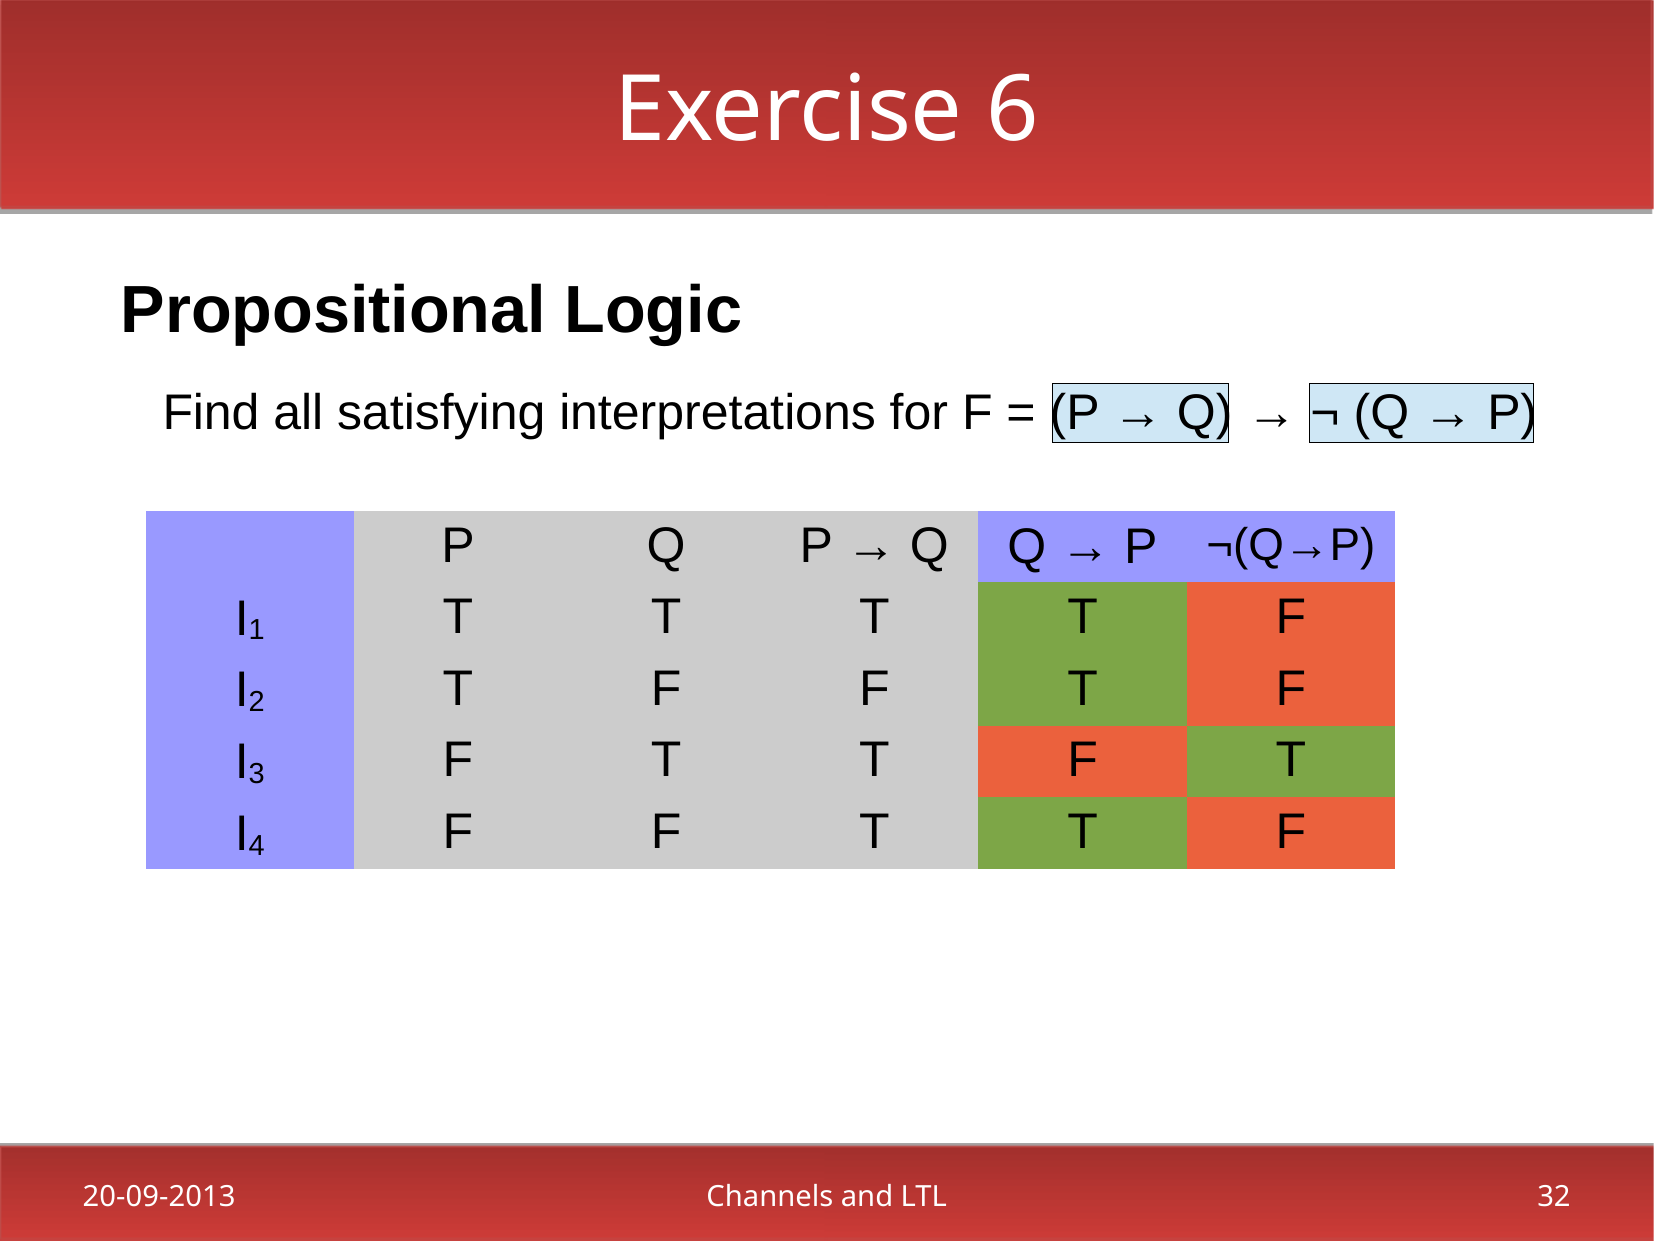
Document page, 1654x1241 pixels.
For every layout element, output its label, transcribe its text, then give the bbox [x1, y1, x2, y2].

table_cell T [770, 797, 978, 869]
table_cell T [978, 582, 1187, 654]
table_cell I1 [146, 582, 354, 654]
table_cell T [770, 726, 978, 797]
table_cell T [978, 654, 1187, 726]
table_cell I2 [146, 654, 354, 726]
picture [0, 0, 1654, 214]
table_cell F [770, 654, 978, 726]
table_cell I4 [146, 797, 354, 869]
table_header P → Q [770, 511, 978, 582]
table_header Q [562, 511, 770, 582]
title Exercise 6 [59, 31, 1595, 178]
table_cell F [354, 726, 562, 797]
table_cell F [1187, 654, 1395, 726]
table_cell F [1187, 582, 1395, 654]
table_header [146, 511, 354, 582]
table_cell T [354, 654, 562, 726]
table_cell F [978, 726, 1187, 797]
table_header Q → P [978, 511, 1187, 582]
table_cell T [562, 582, 770, 654]
table_cell T [1187, 726, 1395, 797]
table_cell T [354, 582, 562, 654]
table_header P [354, 511, 562, 582]
table_cell T [978, 797, 1187, 869]
text_box Propositional Logic [105, 264, 759, 354]
table_cell F [354, 797, 562, 869]
table_header ¬(Q→P) [1187, 511, 1395, 582]
table_cell F [1187, 797, 1395, 869]
table_cell T [562, 726, 770, 797]
table_cell F [562, 797, 770, 869]
text_box Find all satisfying interpretations for F = (P → Q) → ¬ (Q → P) [147, 377, 1554, 448]
table_cell F [562, 654, 770, 726]
picture [0, 1143, 1654, 1241]
table_cell T [770, 582, 978, 654]
table_cell I3 [146, 726, 354, 797]
